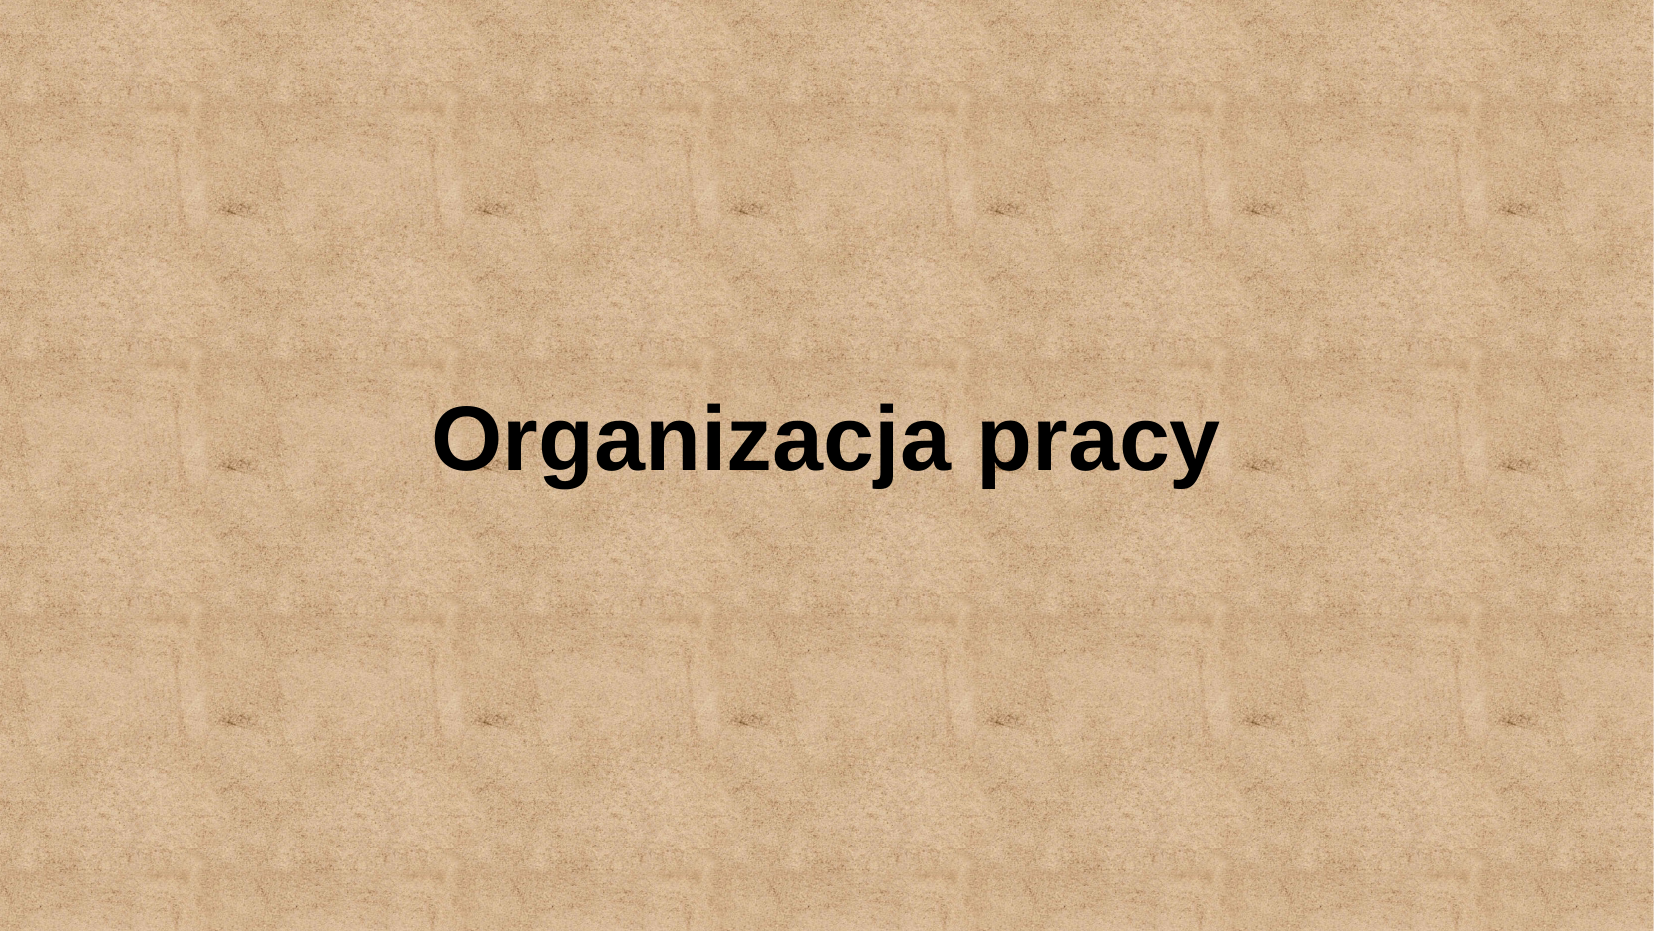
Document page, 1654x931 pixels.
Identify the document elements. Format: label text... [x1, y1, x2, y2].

picture [0, 0, 1654, 931]
title Organizacja pracy [82, 37, 1571, 841]
